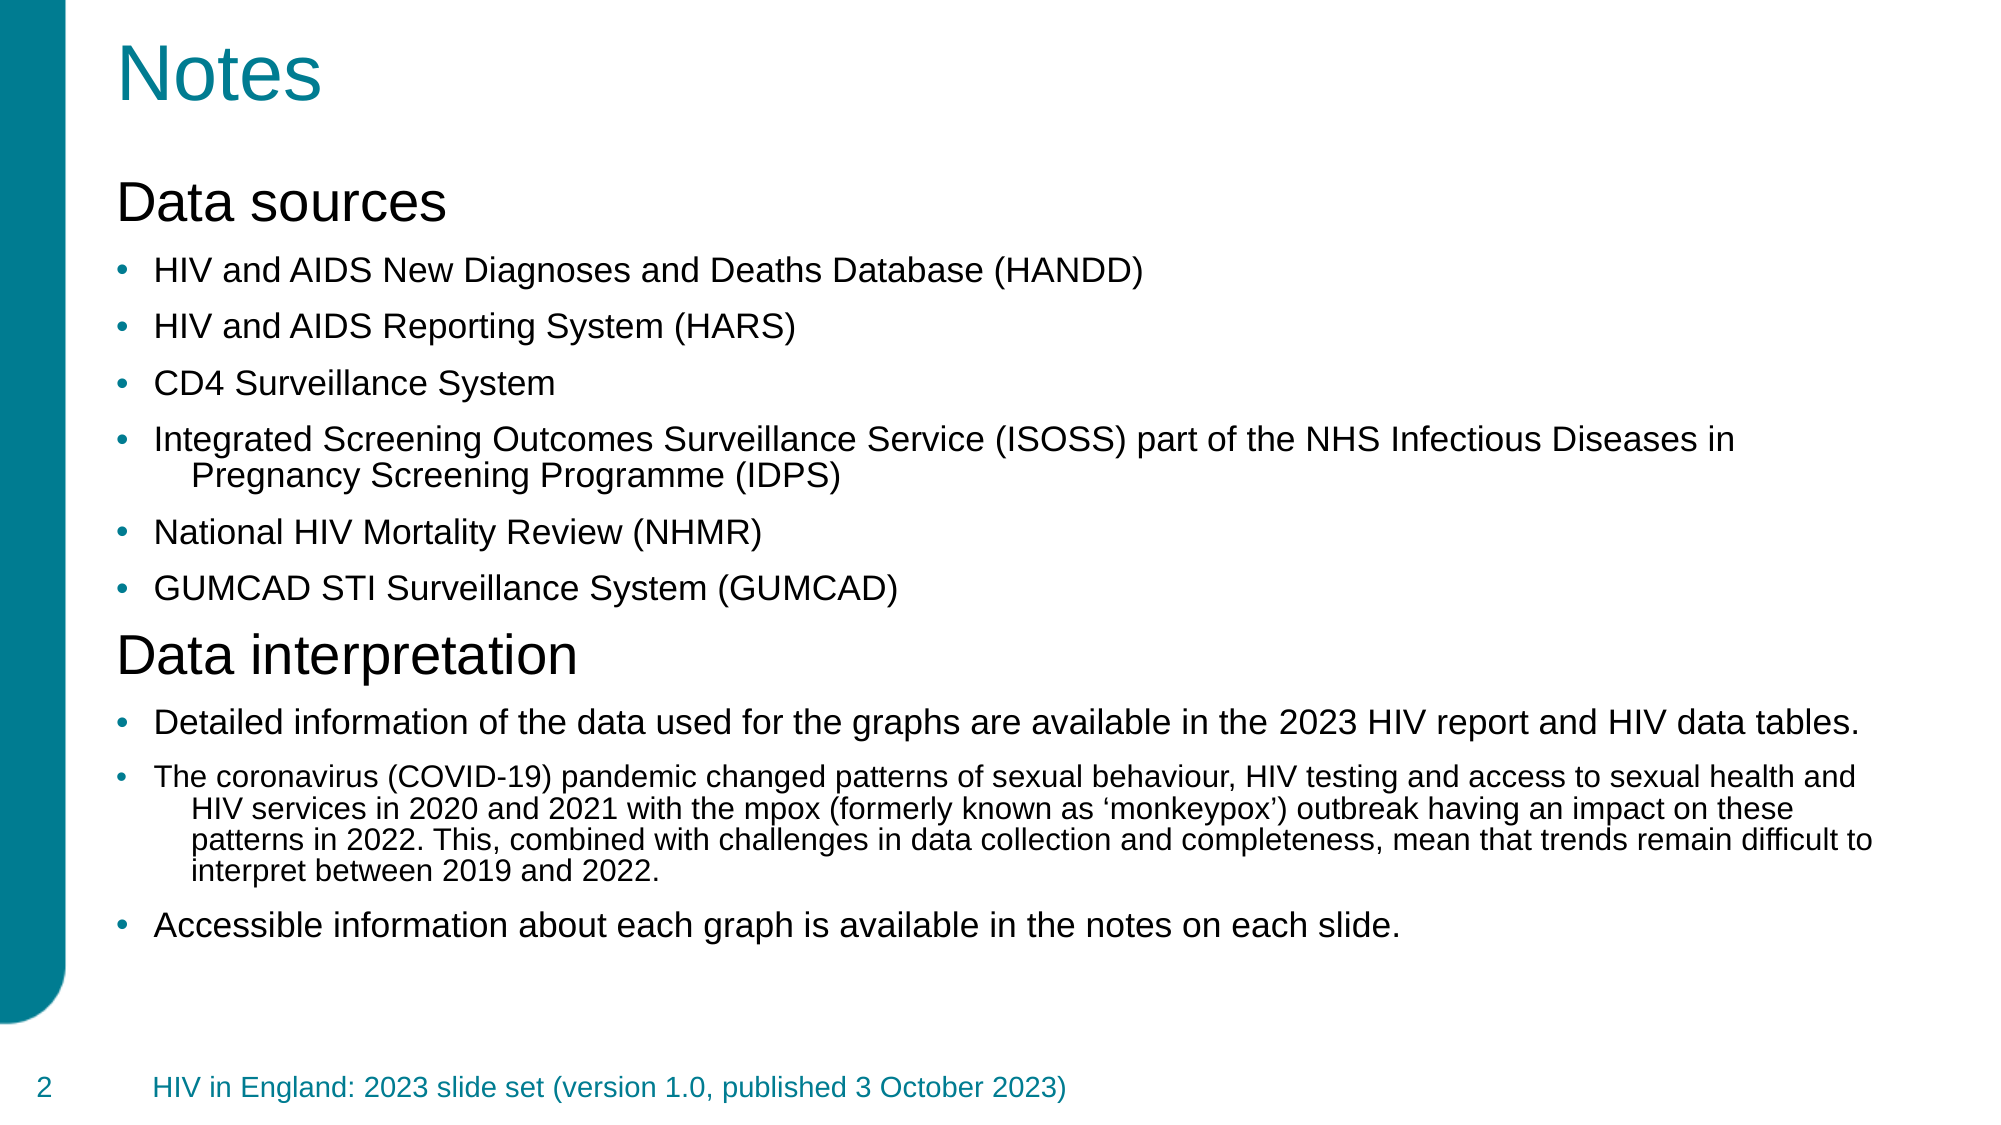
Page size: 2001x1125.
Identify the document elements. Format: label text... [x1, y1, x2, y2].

title Notes [101, 29, 1926, 168]
list Data sources HIV and AIDS New Diagnoses and Deaths Database (HANDD) HIV and AIDS Reporting System (HARS) CD4 Surveillance System Integrated Screening Outcomes Surveillance Service (ISOSS) part of the NHS Infectious Diseases in Pregnancy Screening Programme (IDPS) National HIV Mortality Review (NHMR) GUMCAD STI Surveillance System (GUMCAD) Data interpretation Detailed information of the data used for the graphs are available in the 2023 HIV report and HIV data tables. The coronavirus (COVID-19) pandemic changed patterns of sexual behaviour, HIV testing and access to sexual health and HIV services in 2020 and 2021 with the mpox (formerly known as ‘monkeypox’) outbreak having an impact on these patterns in 2022. This, combined with challenges in data collection and completeness, mean that trends remain difficult to interpret between 2019 and 2022. Accessible information about each graph is available in the notes on each slide. [101, 168, 1926, 1005]
text_box HIV in England: 2023 slide set (version 1.0, published 3 October 2023) [137, 1056, 1780, 1116]
text_box [21, 1056, 120, 1117]
